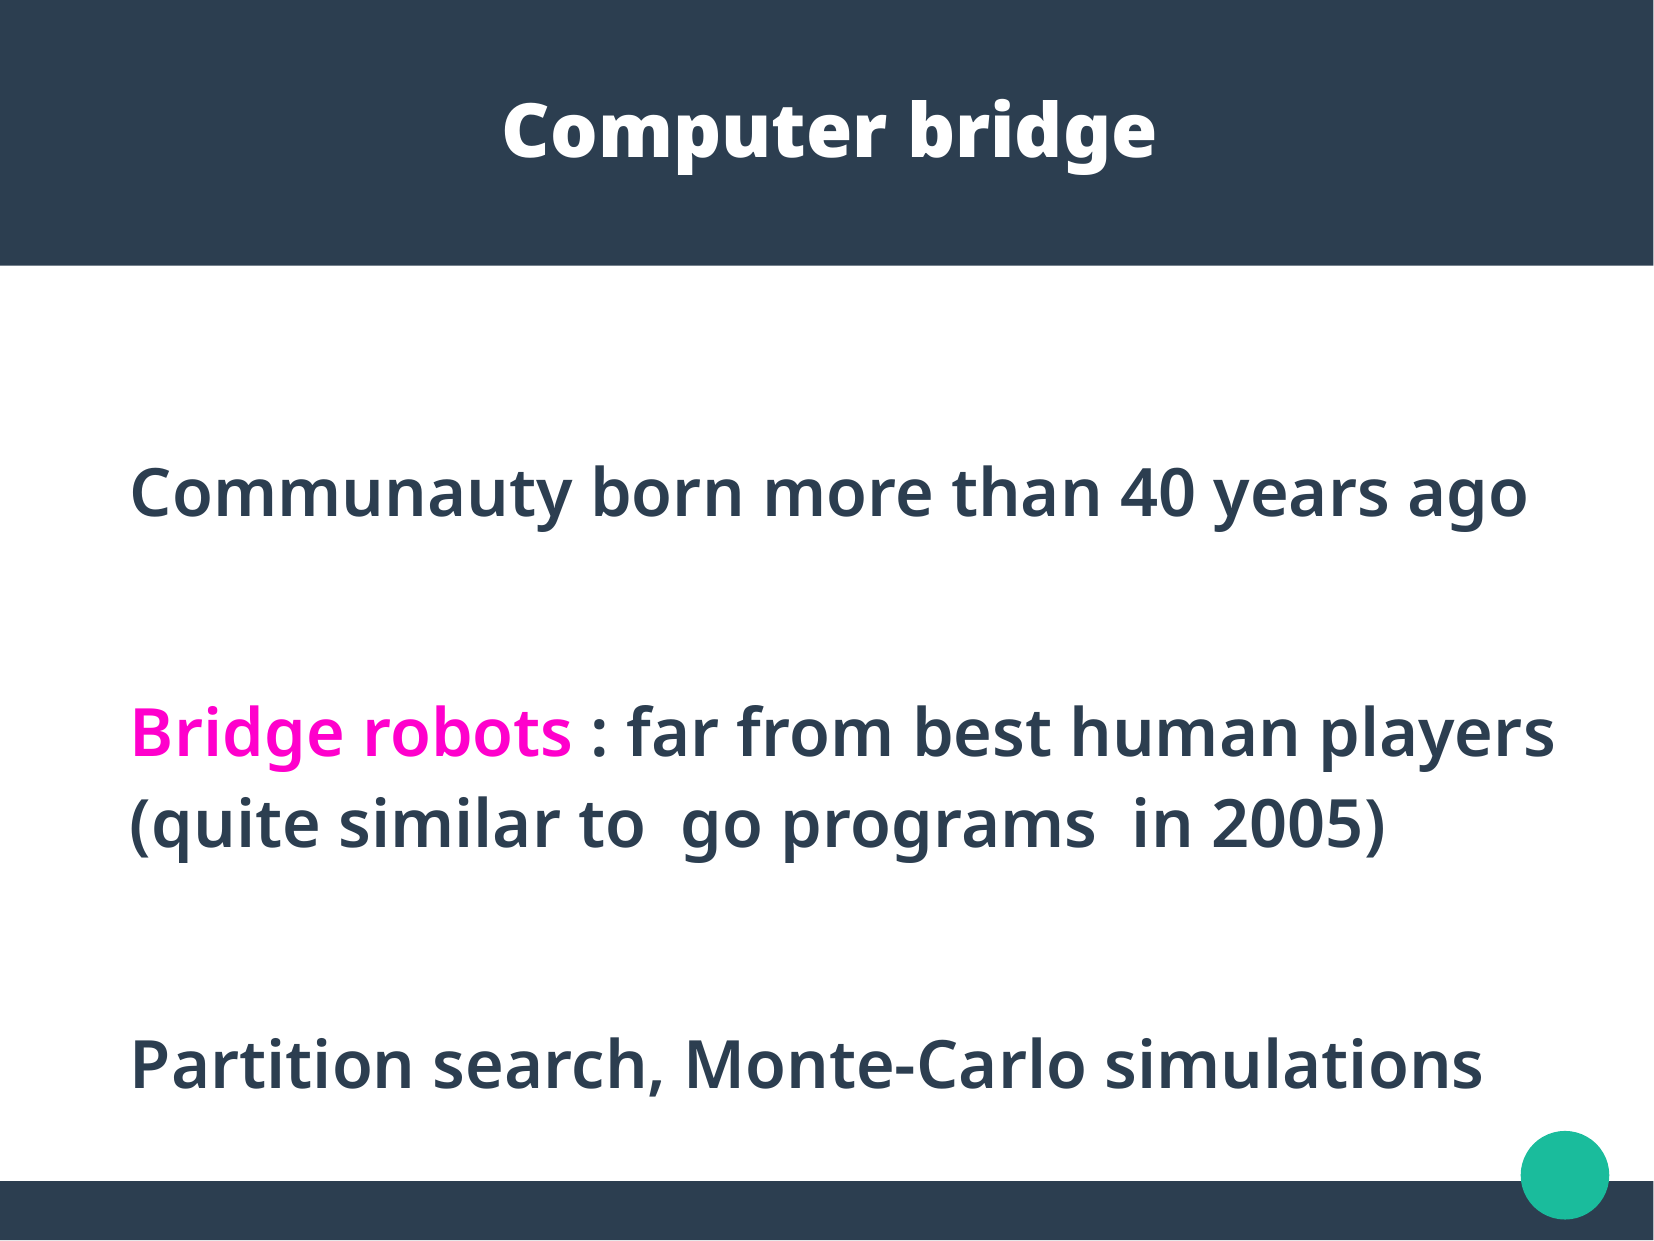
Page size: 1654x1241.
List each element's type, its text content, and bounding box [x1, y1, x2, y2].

title Computer bridge [59, 49, 1595, 207]
list Communauty born more than 40 years ago Bridge robots : far from best human players (quite similar to go programs in 2005) Partition search, Monte-Carlo simulations [59, 324, 1595, 1152]
